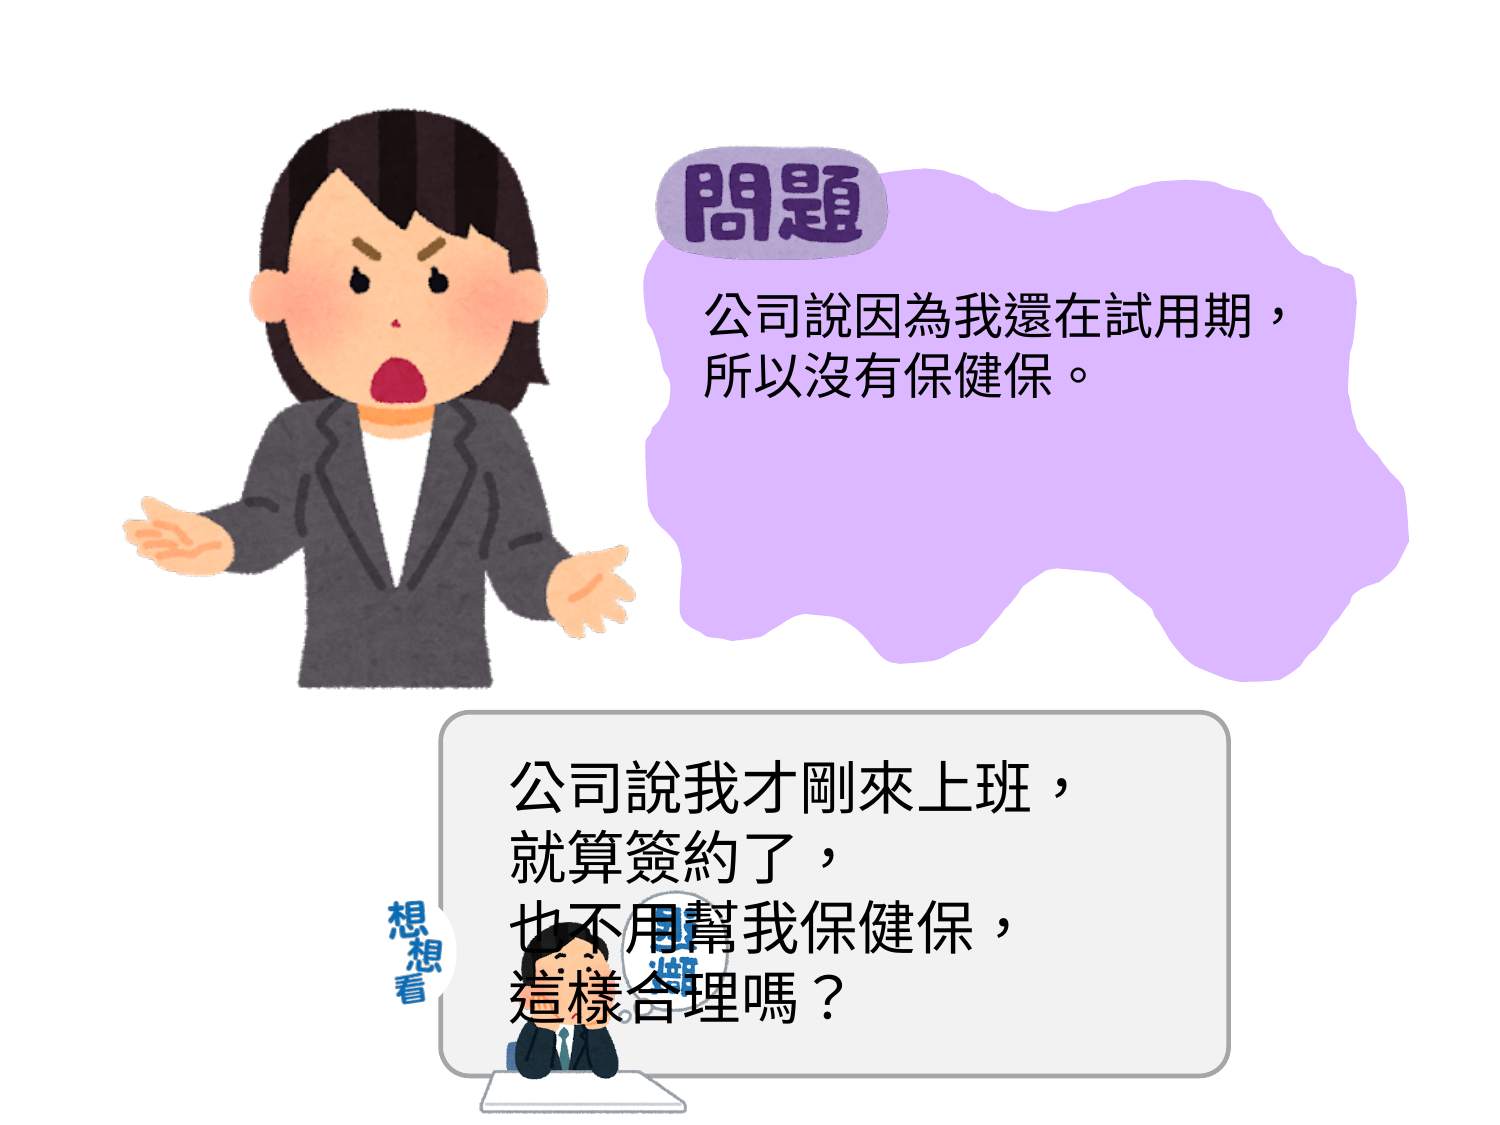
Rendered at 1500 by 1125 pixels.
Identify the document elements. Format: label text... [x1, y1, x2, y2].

picture [358, 875, 470, 1032]
text_box [440, 712, 1229, 1076]
text_box [670, 168, 1410, 683]
text_box 公司說我才剛來上班， 就算簽約了， 也不用幫我保健保， 這樣合理嗎？ [493, 743, 1203, 1039]
picture [92, 90, 898, 716]
picture [474, 875, 736, 1125]
text_box 公司說因為我還在試用期， 所以沒有保健保。 [688, 276, 1336, 412]
